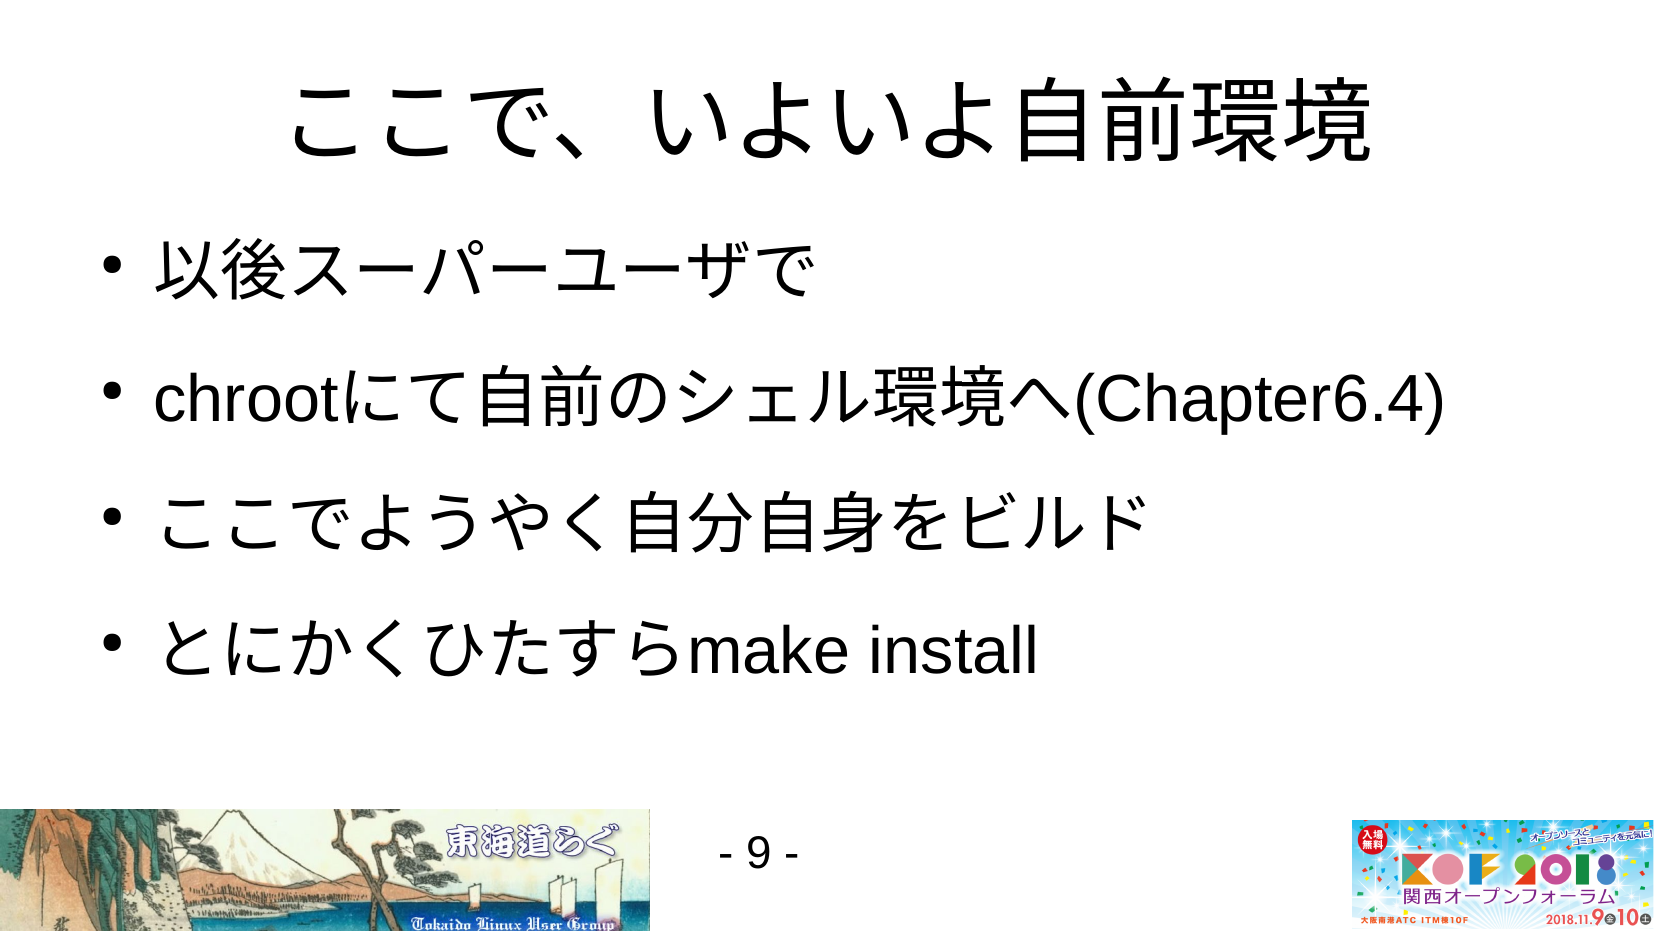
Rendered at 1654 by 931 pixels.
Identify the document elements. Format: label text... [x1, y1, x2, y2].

title ここで、いよいよ自前環境 [82, 37, 1571, 193]
picture [0, 809, 650, 931]
list 以後スーパーユーザで chrootにて自前のシェル環境へ(Chapter6.4) ここでようやく自分自身をビルド とにかくひたすらmake install [82, 217, 1571, 758]
text_box - <番号> - [733, 819, 968, 898]
picture [1352, 820, 1654, 930]
